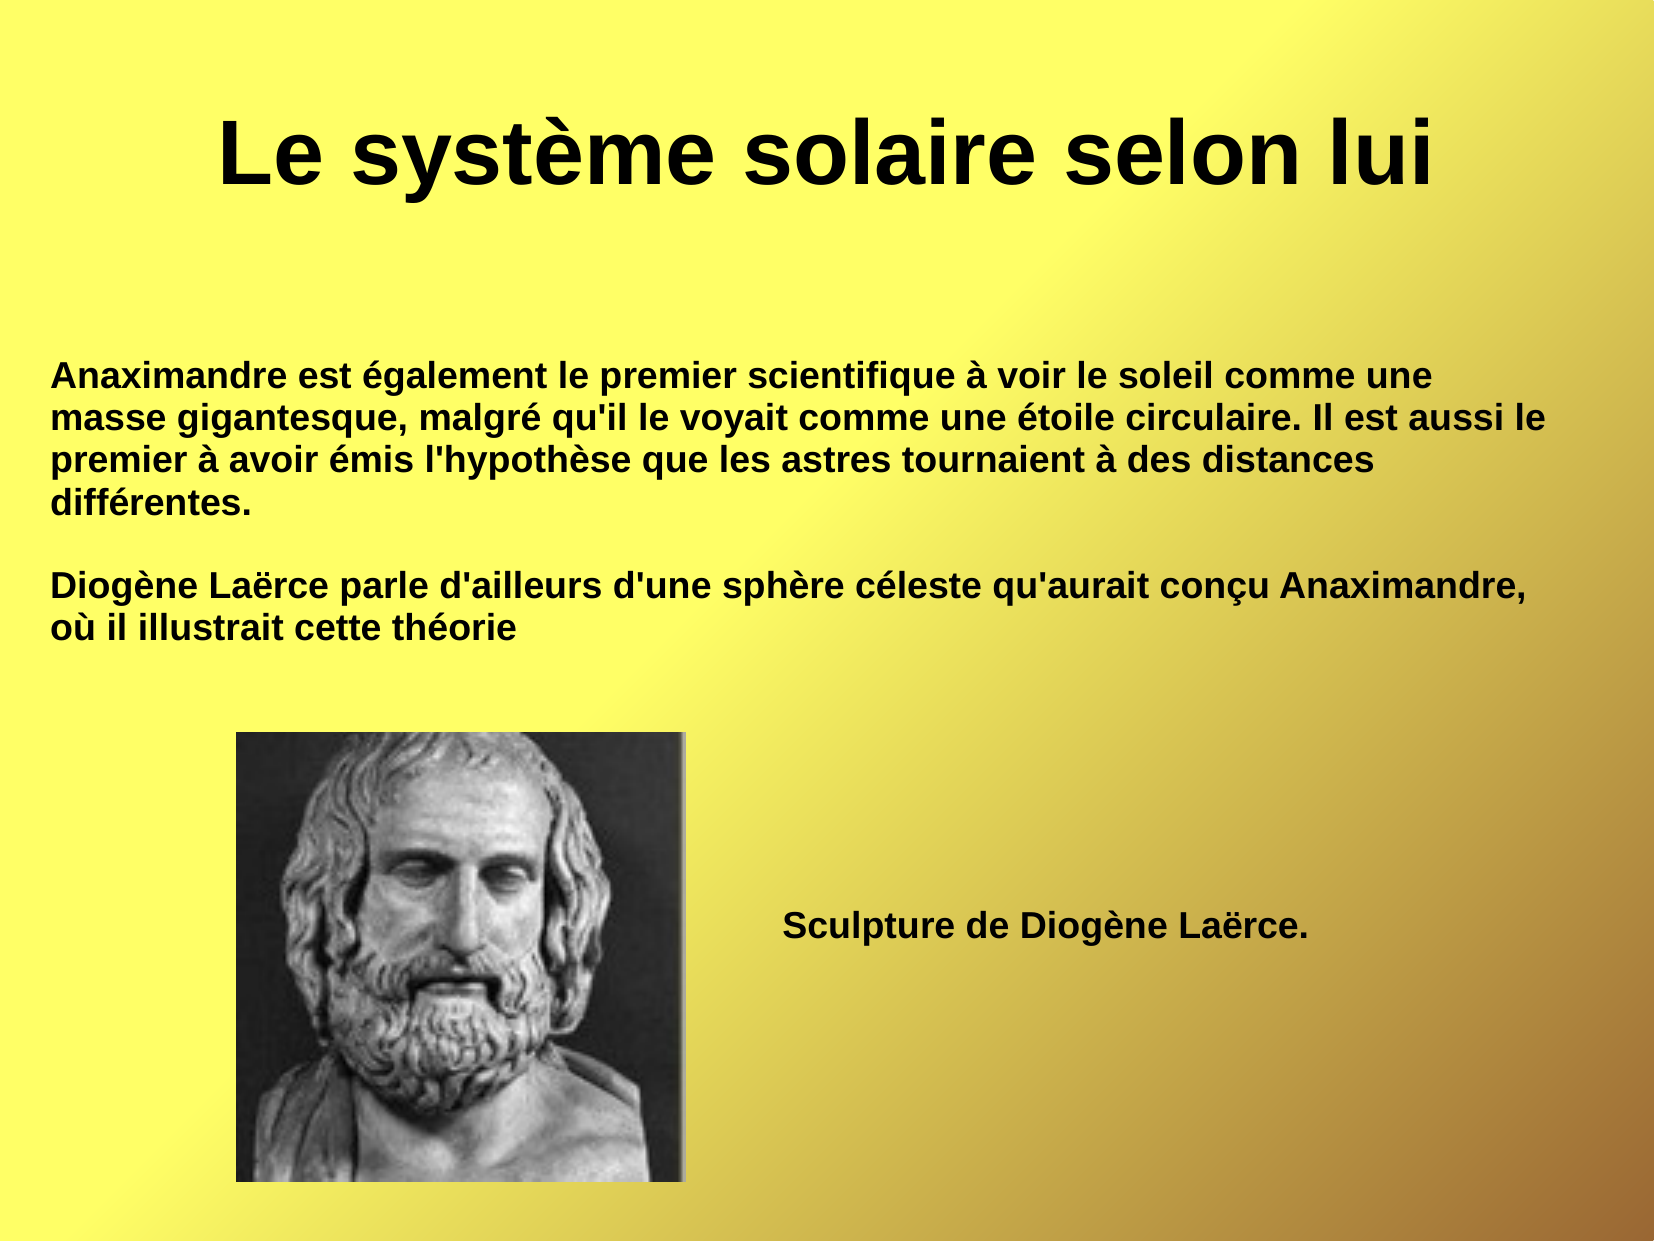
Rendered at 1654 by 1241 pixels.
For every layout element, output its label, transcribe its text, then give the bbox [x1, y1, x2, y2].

picture [236, 732, 686, 1182]
text_box Sculpture de Diogène Laërce. [767, 897, 1595, 956]
text_box Anaximandre est également le premier scientifique à voir le soleil comme une masse gigantesque, malgré qu'il le voyait comme une étoile circulaire. Il est aussi le premier à avoir émis l'hypothèse que les astres tournaient à des distances différentes. Diogène Laërce parle d'ailleurs d'une sphère céleste qu'aurait conçu Anaximandre, où il illustrait cette théorie [35, 347, 1571, 665]
title Le système solaire selon lui [82, 49, 1571, 257]
